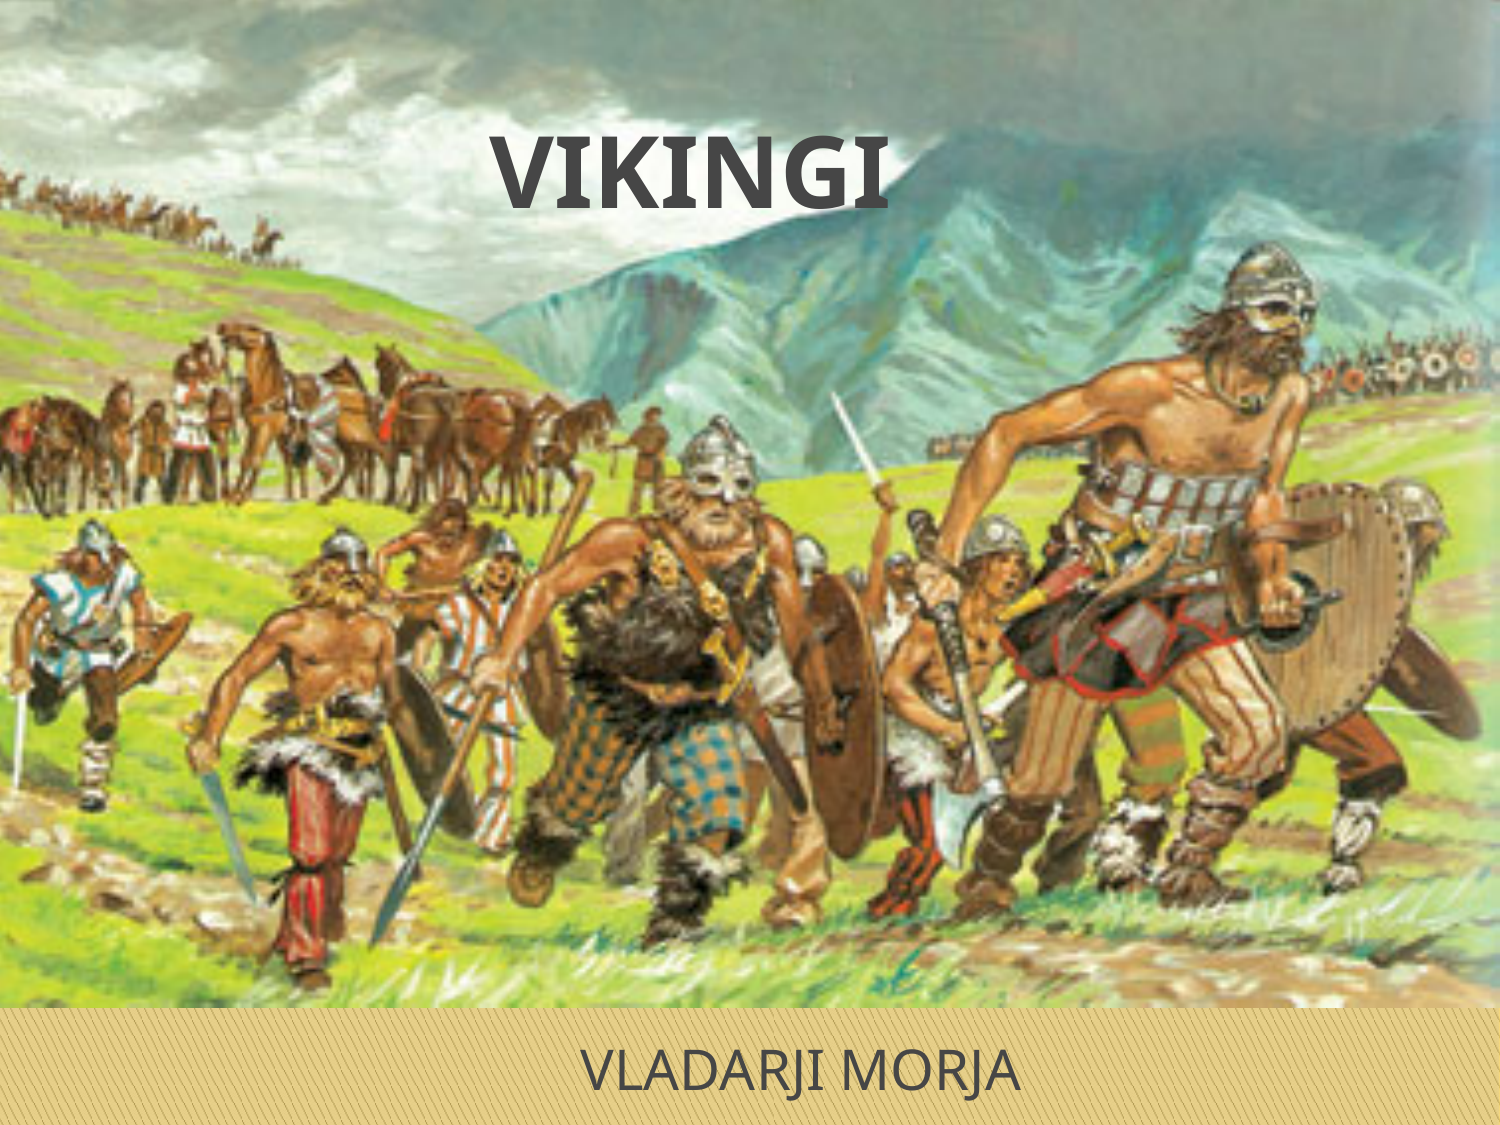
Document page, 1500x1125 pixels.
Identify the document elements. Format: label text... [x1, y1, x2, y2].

picture [0, 0, 1500, 1008]
subtitle VLADARJI MORJA [0, 1026, 1029, 1125]
title VIKINGI [339, 46, 907, 237]
